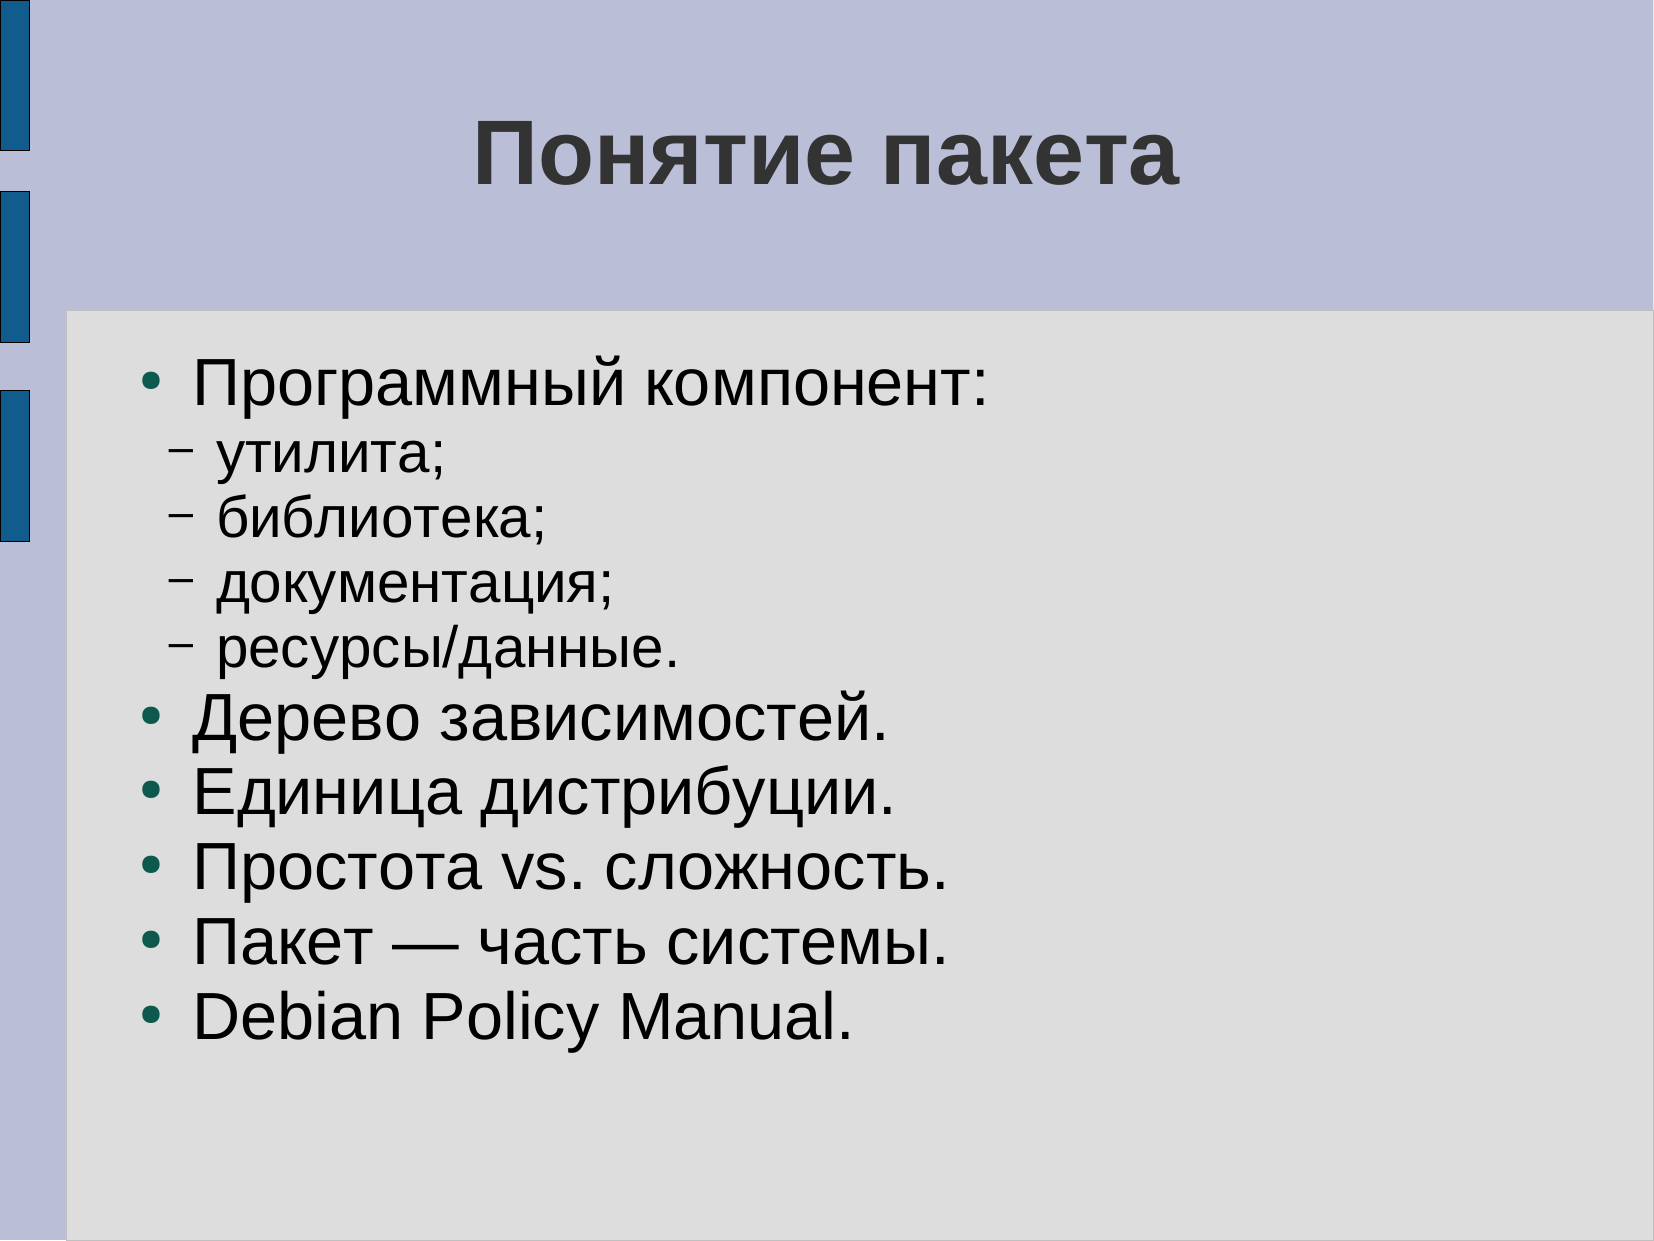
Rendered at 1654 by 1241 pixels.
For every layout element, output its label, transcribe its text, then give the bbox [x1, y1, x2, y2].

title Понятие пакета [82, 56, 1571, 250]
list Программный компонент: утилита; библиотека; документация; ресурсы/данные. Дерево зависимостей. Единица дистрибуции. Простота vs. сложность. Пакет — часть системы. Debian Policy Manual. [121, 344, 1534, 1164]
